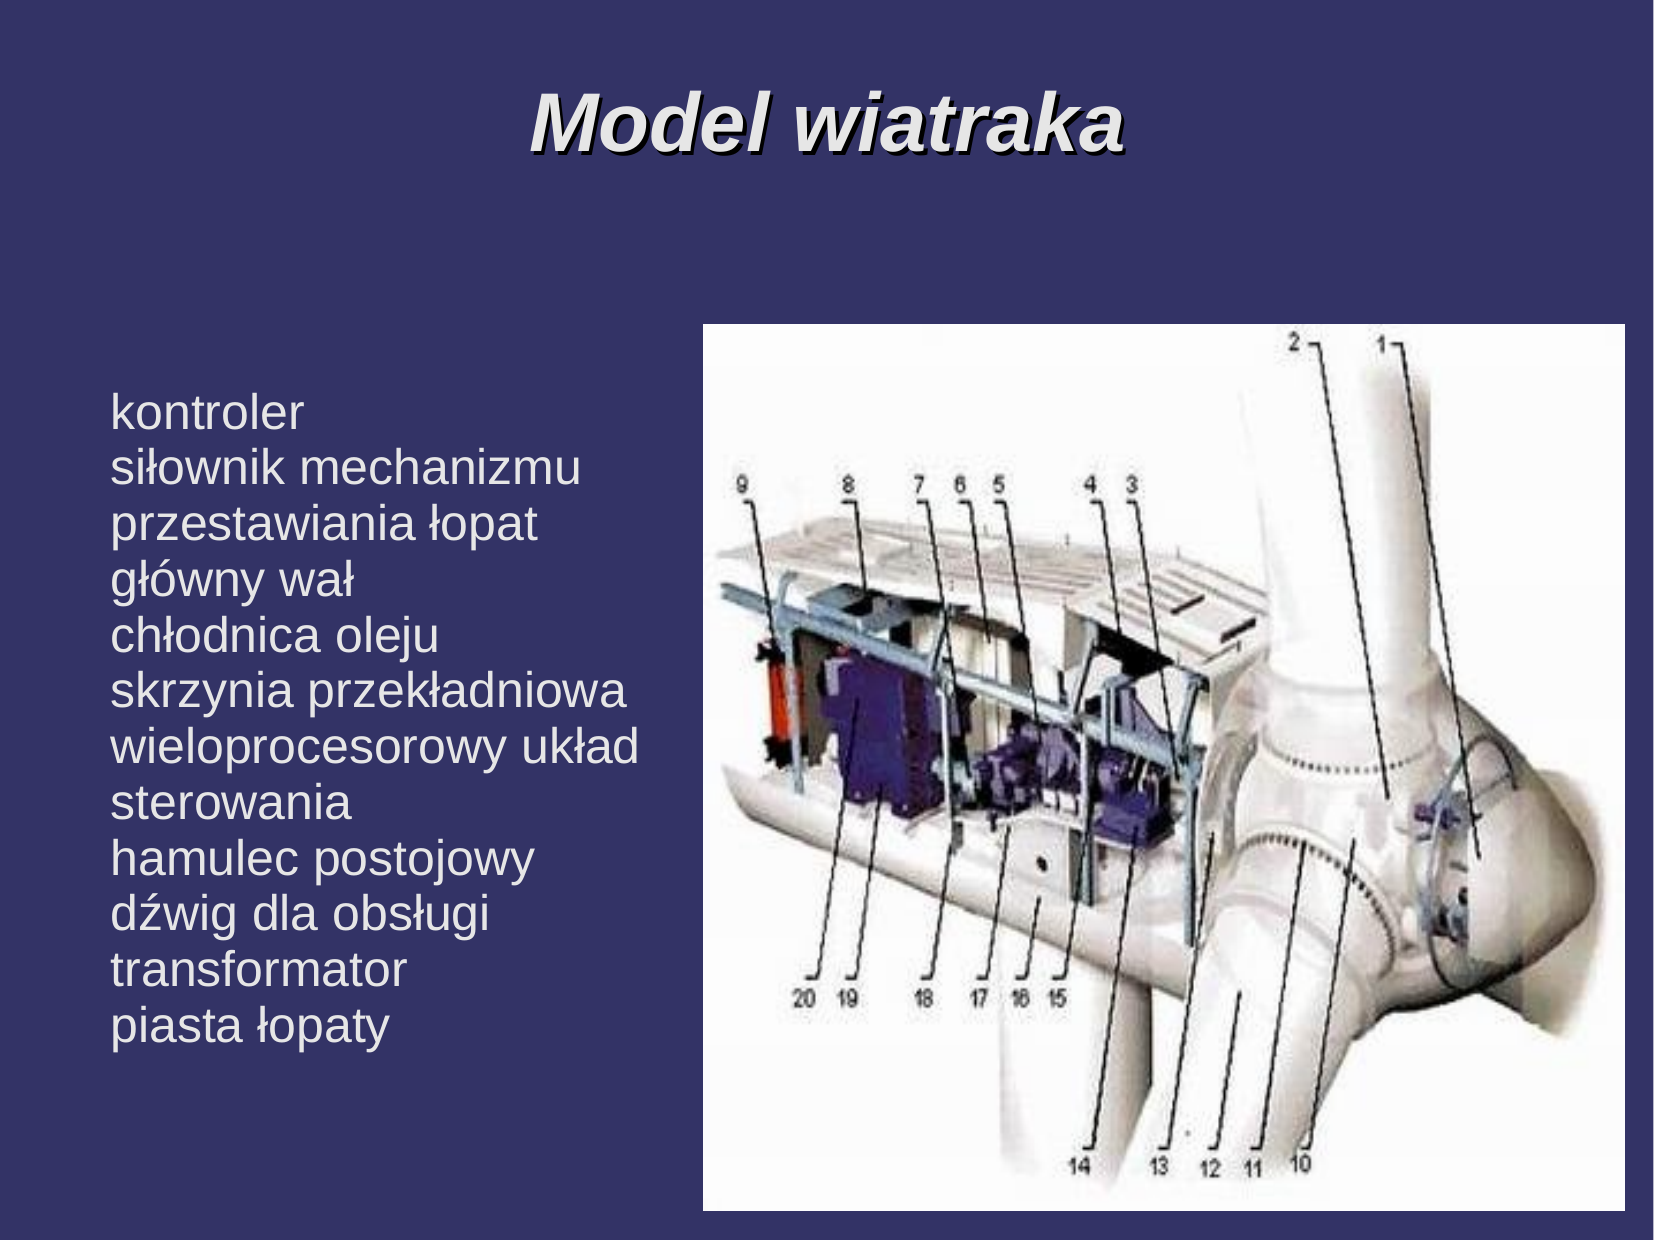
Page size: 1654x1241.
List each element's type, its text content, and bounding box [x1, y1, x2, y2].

list kontroler siłownik mechanizmu przestawiania łopat główny wał chłodnica oleju skrzynia przekładniowa wieloprocesorowy układ sterowania hamulec postojowy dźwig dla obsługi transformator piasta łopaty [59, 383, 703, 1053]
picture [703, 324, 1625, 1211]
title Model wiatraka [121, 19, 1534, 227]
